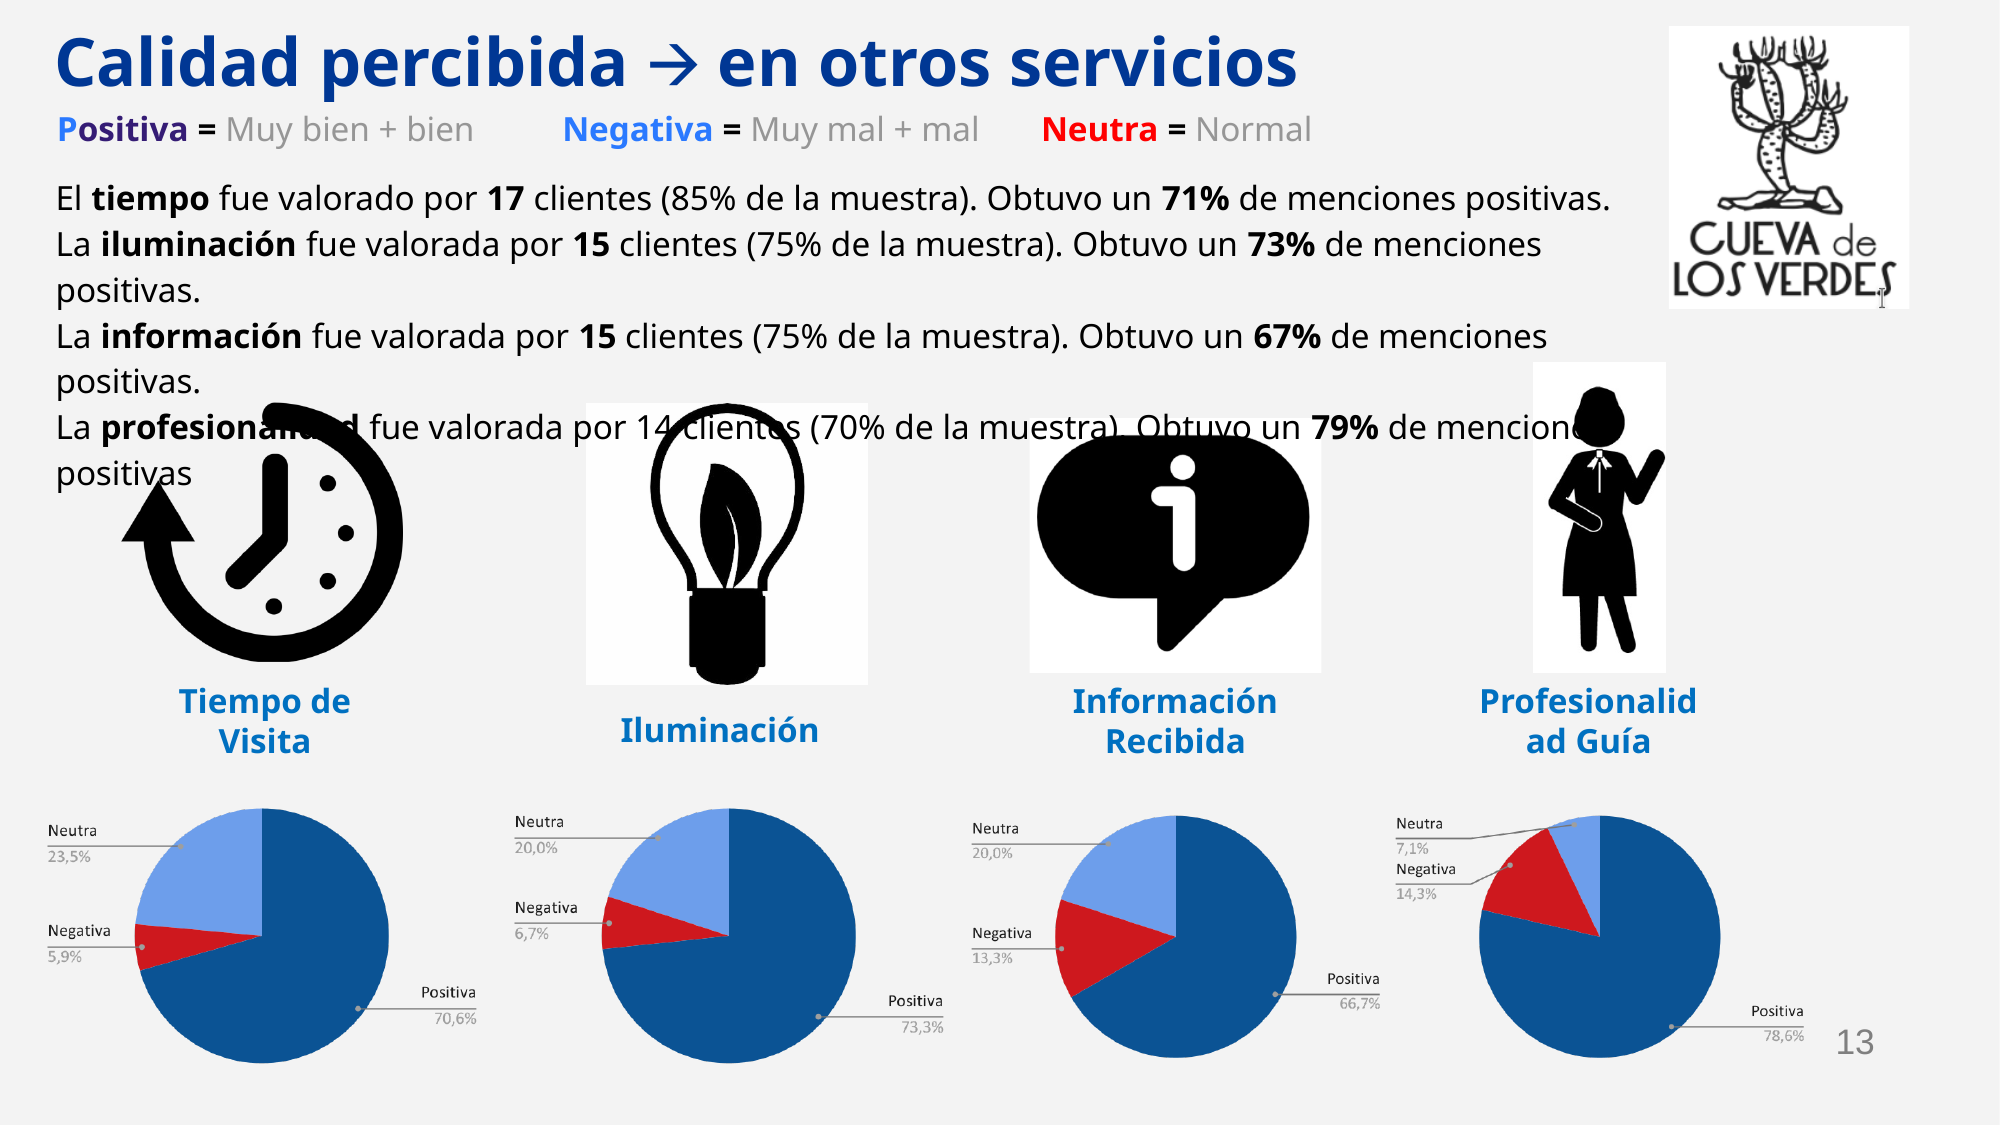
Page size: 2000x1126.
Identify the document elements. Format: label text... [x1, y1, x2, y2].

picture [121, 391, 403, 673]
picture [586, 403, 868, 686]
picture [862, 417, 867, 428]
picture [1533, 362, 1666, 673]
picture [1668, 26, 1910, 309]
text_box Positiva = Muy bien + bien Negativa = Muy mal + mal Neutra = Normal [56, 100, 1402, 156]
text_box El tiempo fue valorado por 17 clientes (85% de la muestra). Obtuvo un 71% de menciones positivas. La iluminación fue valorada por 15 clientes (75% de la muestra). Obtuvo un 73% de menciones positivas. La información fue valorada por 15 clientes (75% de la muestra). Obtuvo un 67% de menciones positivas. La profesionalidad fue valorada por 14 clientes (70% de la muestra). Obtuvo un 79% de menciones positivas [40, 156, 1666, 309]
slide_number <number> [1817, 1010, 1894, 1071]
picture [1167, 423, 1177, 437]
picture [958, 802, 1817, 1071]
text_box Tiempo de Visita [134, 673, 396, 769]
picture [1140, 418, 1156, 437]
picture [1029, 418, 1322, 673]
text_box Iluminación [591, 701, 849, 794]
picture [33, 794, 490, 1077]
text_box Calidad percibida 🡪 en otros servicios [54, 0, 1374, 120]
text_box Información Recibida [1045, 673, 1306, 769]
picture [500, 794, 957, 1077]
text_box Profesionalidad Guía [1454, 672, 1723, 769]
picture [1535, 423, 1545, 437]
